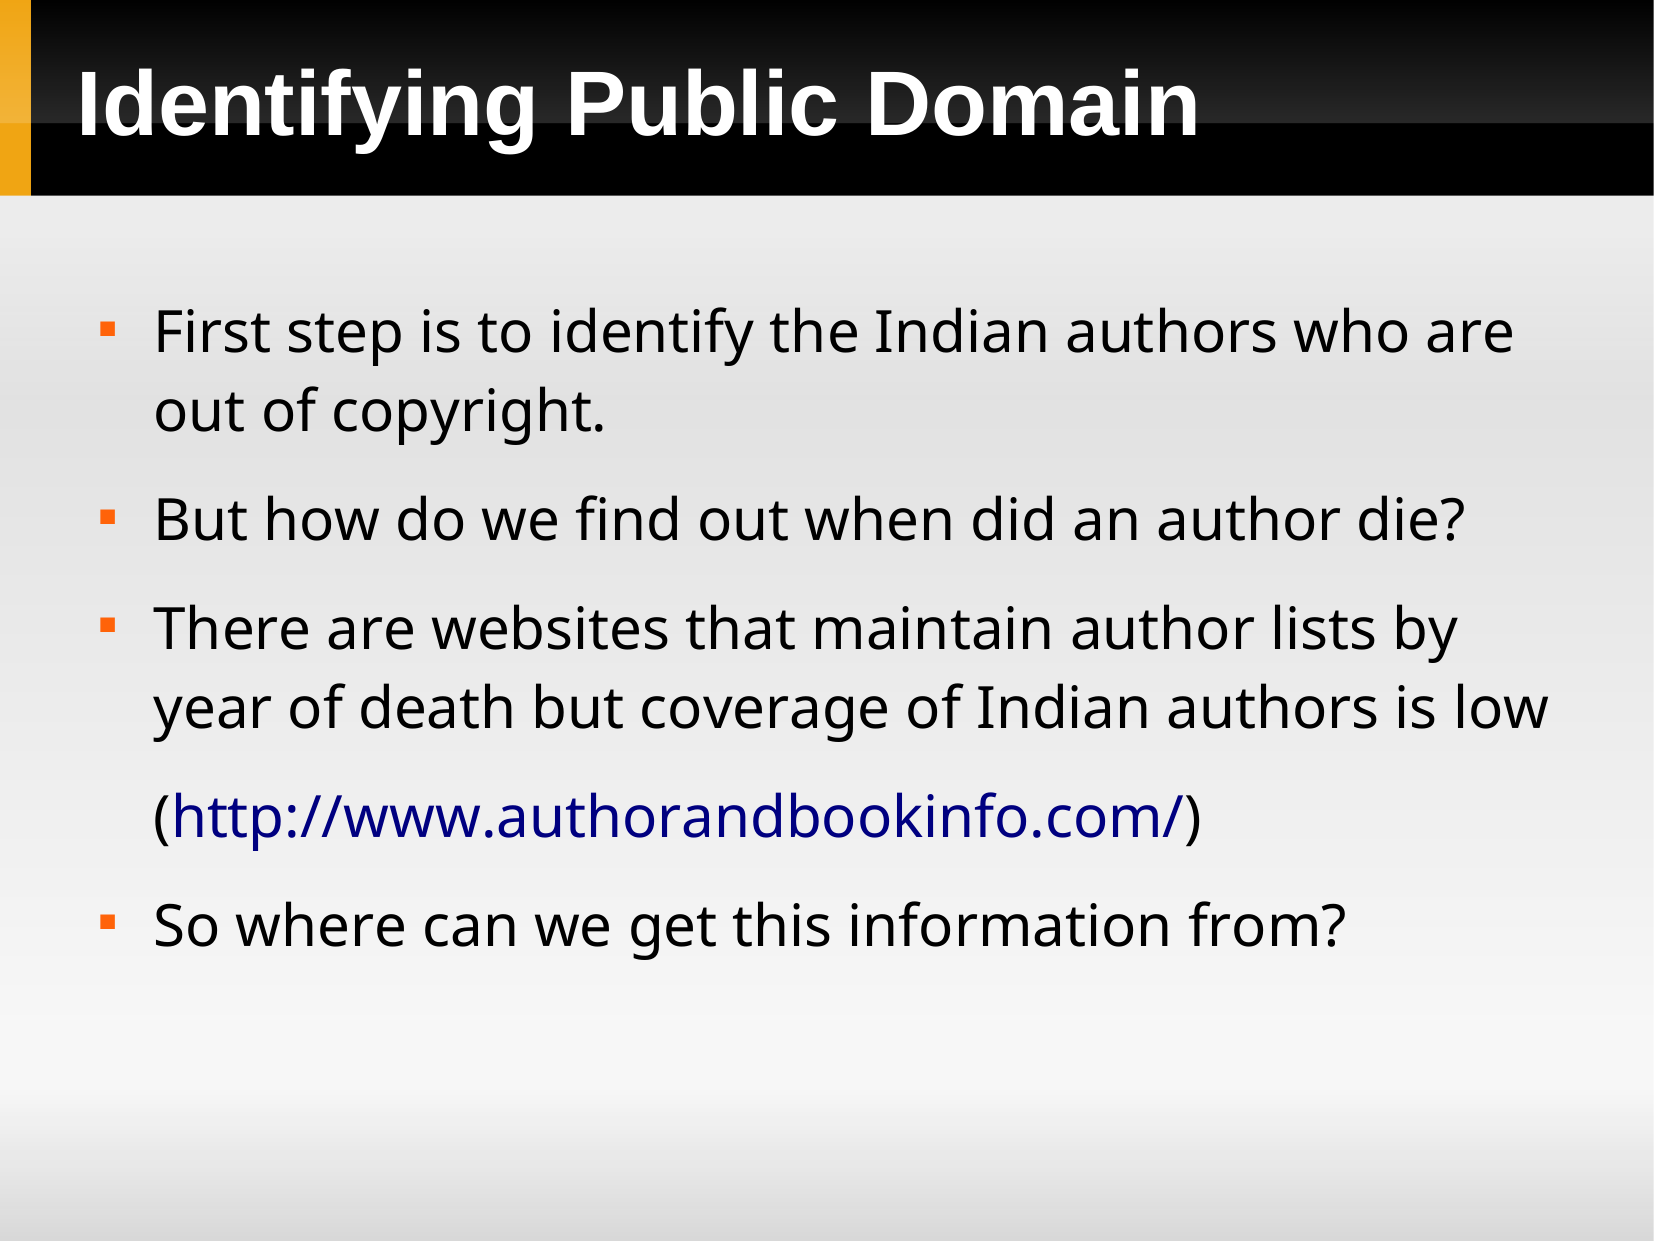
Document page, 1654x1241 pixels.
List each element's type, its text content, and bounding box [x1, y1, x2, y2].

list First step is to identify the Indian authors who are out of copyright. But how do we find out when did an author die? There are websites that maintain author lists by year of death but coverage of Indian authors is low (http://www.authorandbookinfo.com/) So where can we get this information from? [82, 290, 1571, 1109]
title Identifying Public Domain [76, 0, 1565, 208]
picture [0, 0, 1654, 1241]
